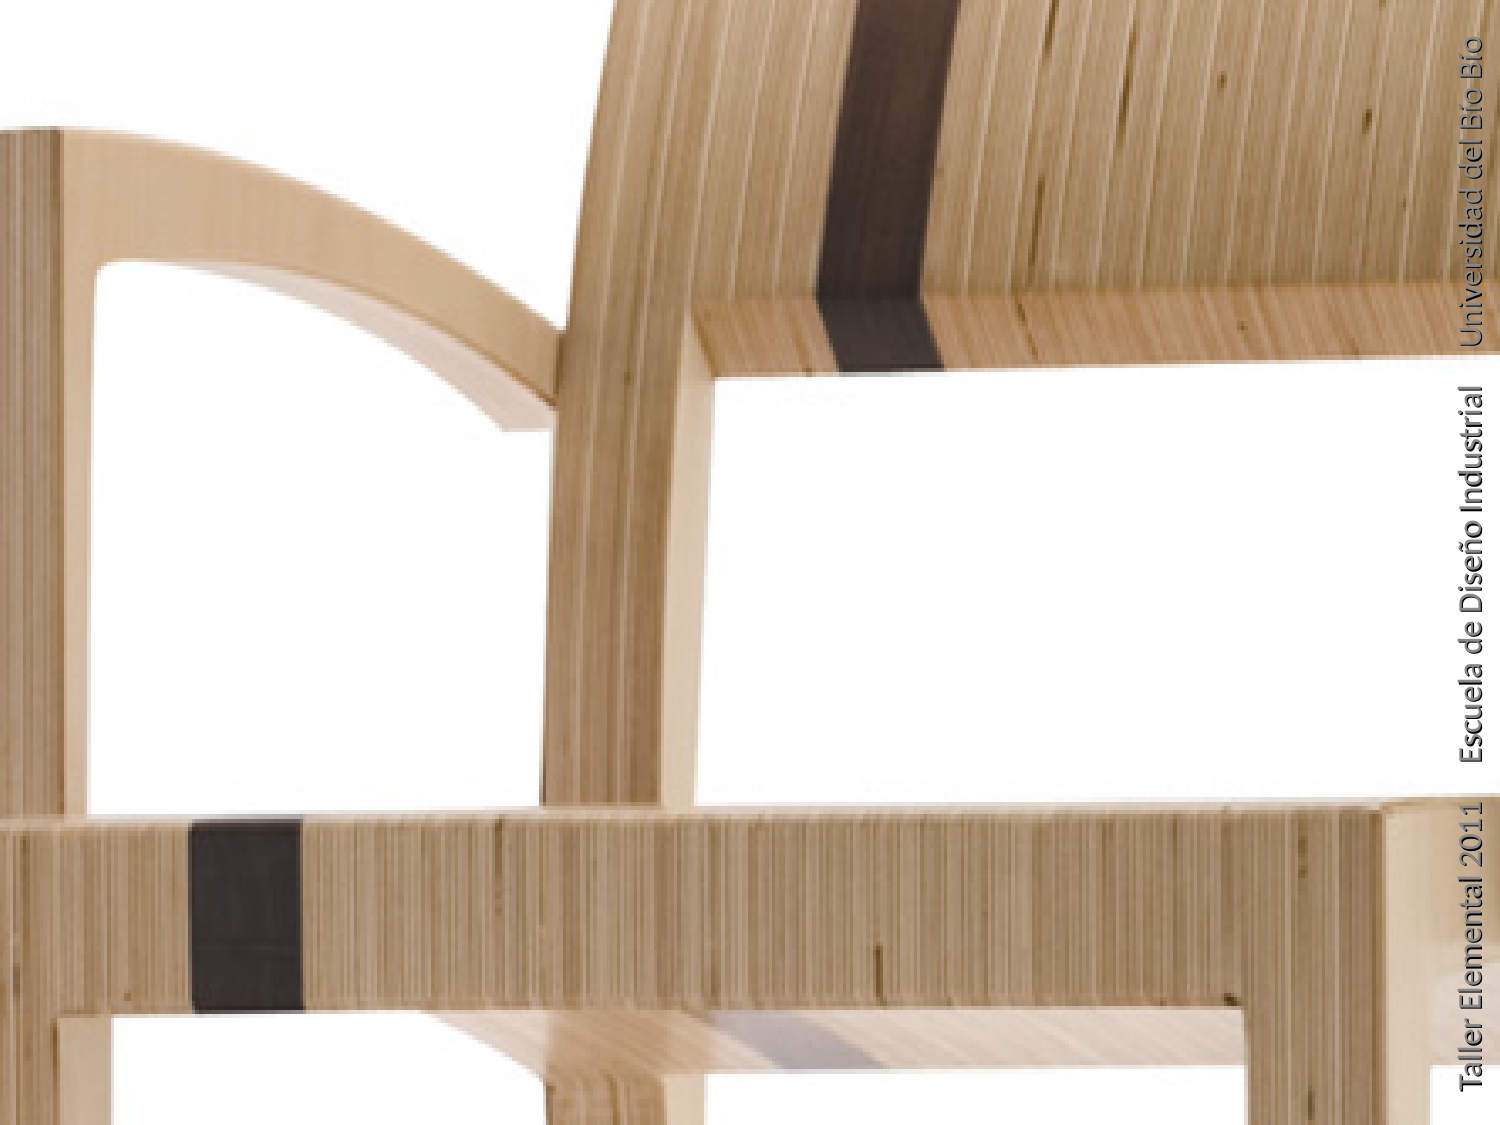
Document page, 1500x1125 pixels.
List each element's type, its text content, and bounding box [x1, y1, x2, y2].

text_box Taller Elemental 2011 Escuela de Diseño Industrial Universidad del Bío Bío [1435, 0, 1500, 1106]
picture [0, 0, 1500, 1125]
